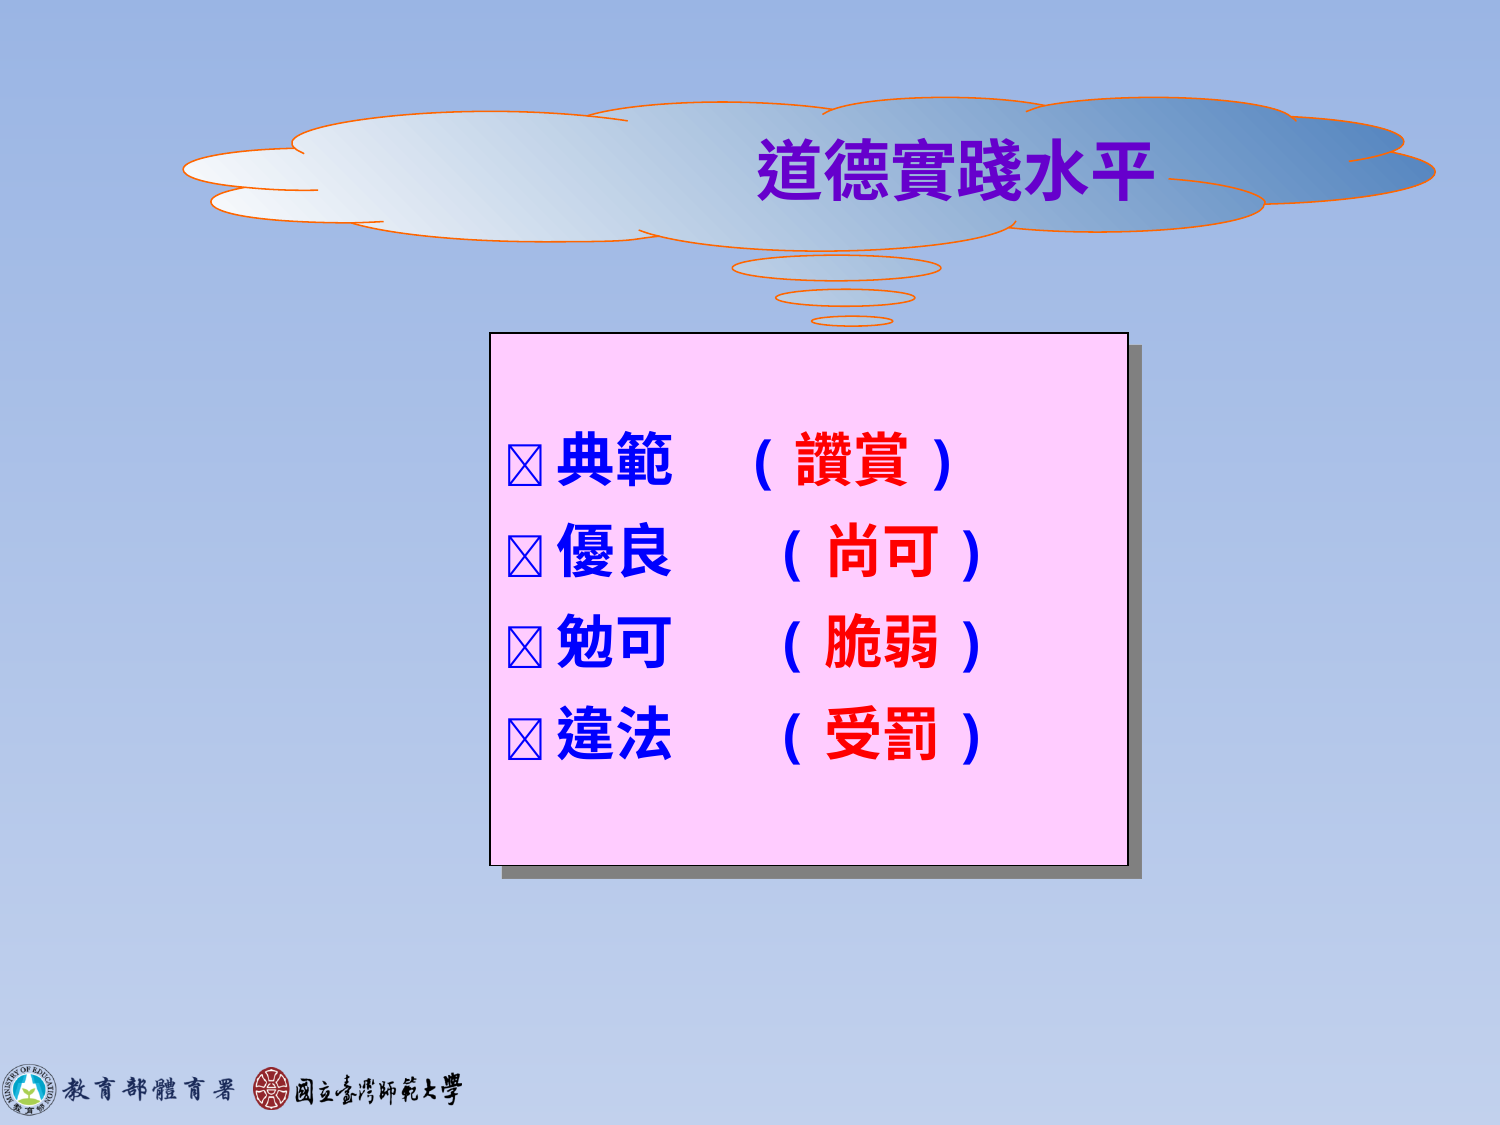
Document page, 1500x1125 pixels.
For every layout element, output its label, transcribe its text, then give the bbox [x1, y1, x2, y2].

text_box 道德實踐水平 [732, 255, 941, 281]
text_box 道德實踐水平 [775, 289, 915, 307]
text_box 典範 (讚賞) 優良 (尚可) 勉可 (脆弱) 違法 (受罰) [490, 333, 1128, 865]
text_box 道德實踐水平 [811, 316, 893, 327]
text_box 道德實踐水平 [183, 97, 1436, 252]
